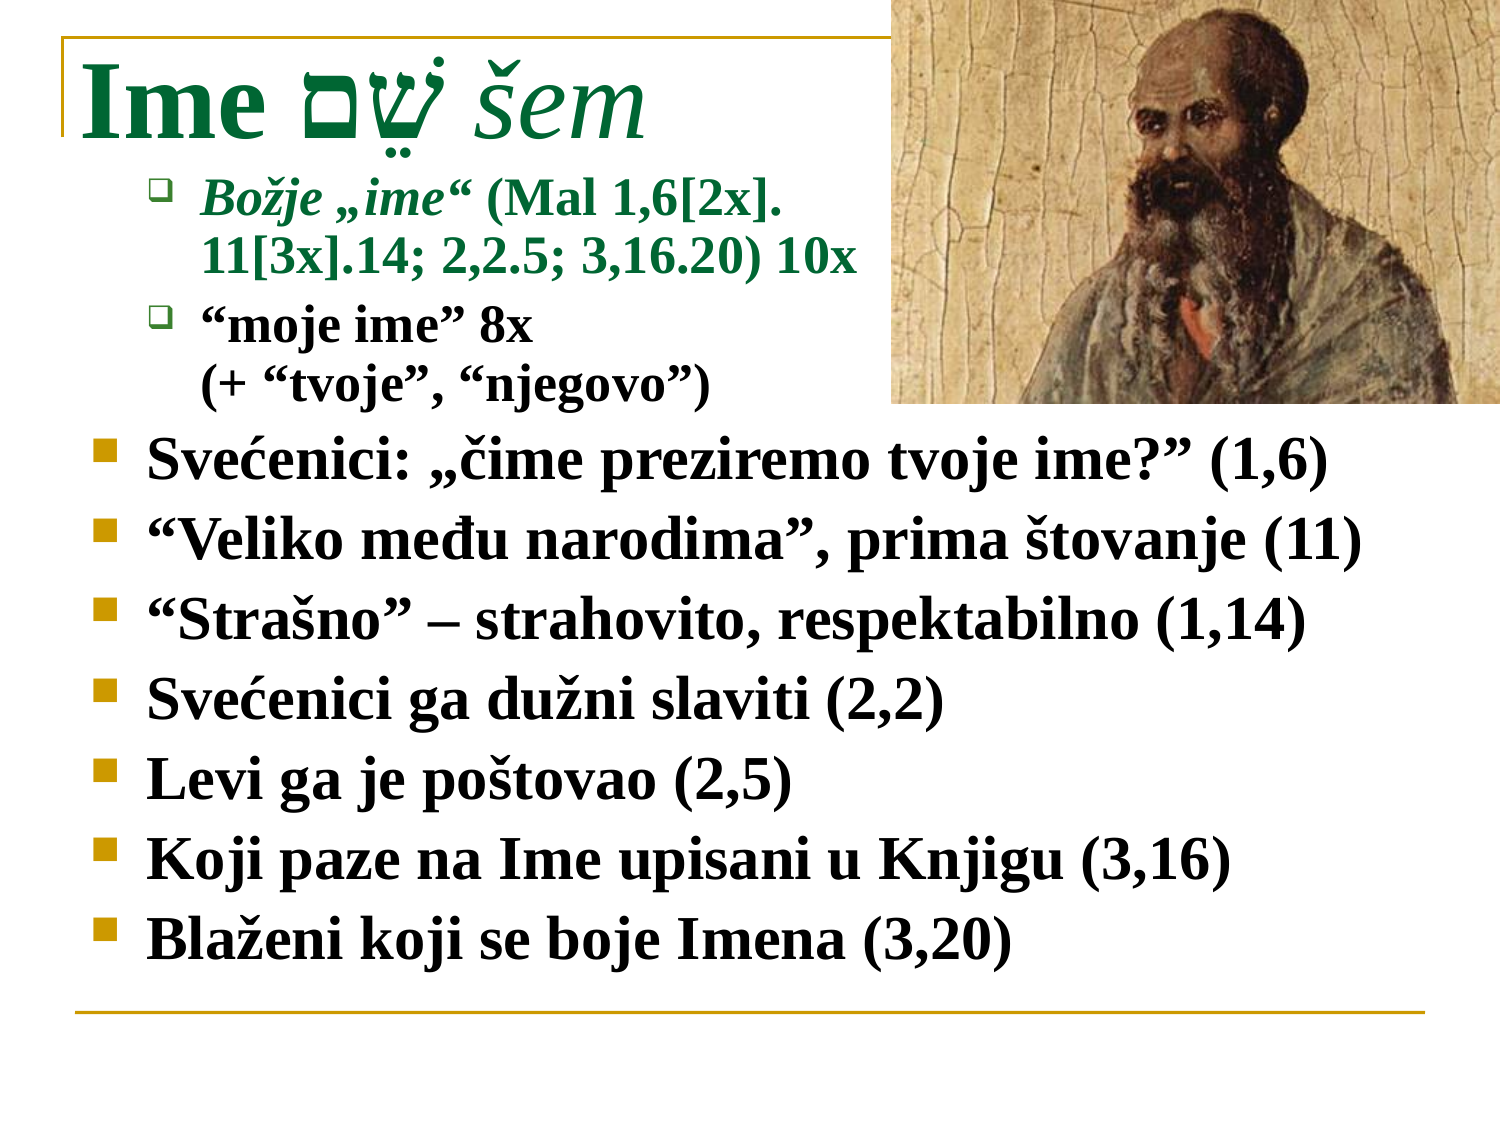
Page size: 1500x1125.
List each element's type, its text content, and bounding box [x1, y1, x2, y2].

title Ime שֵׁם šem [64, 19, 891, 206]
picture [891, 0, 1500, 404]
list Božje „ime“ (Mal 1,6[2x]. 11[3x].14; 2,2.5; 3,16.20) 10x “moje ime” 8x (+ “tvoje”, “njegovo”) Svećenici: „čime preziremo tvoje ime?” (1,6) “Veliko među narodima”, prima štovanje (11) “Strašno” – strahovito, respektabilno (1,14) Svećenici ga dužni slaviti (2,2) Levi ga je poštovao (2,5) Koji paze na Ime upisani u Knjigu (3,16) Blaženi koji se boje Imena (3,20) [75, 160, 1425, 1006]
